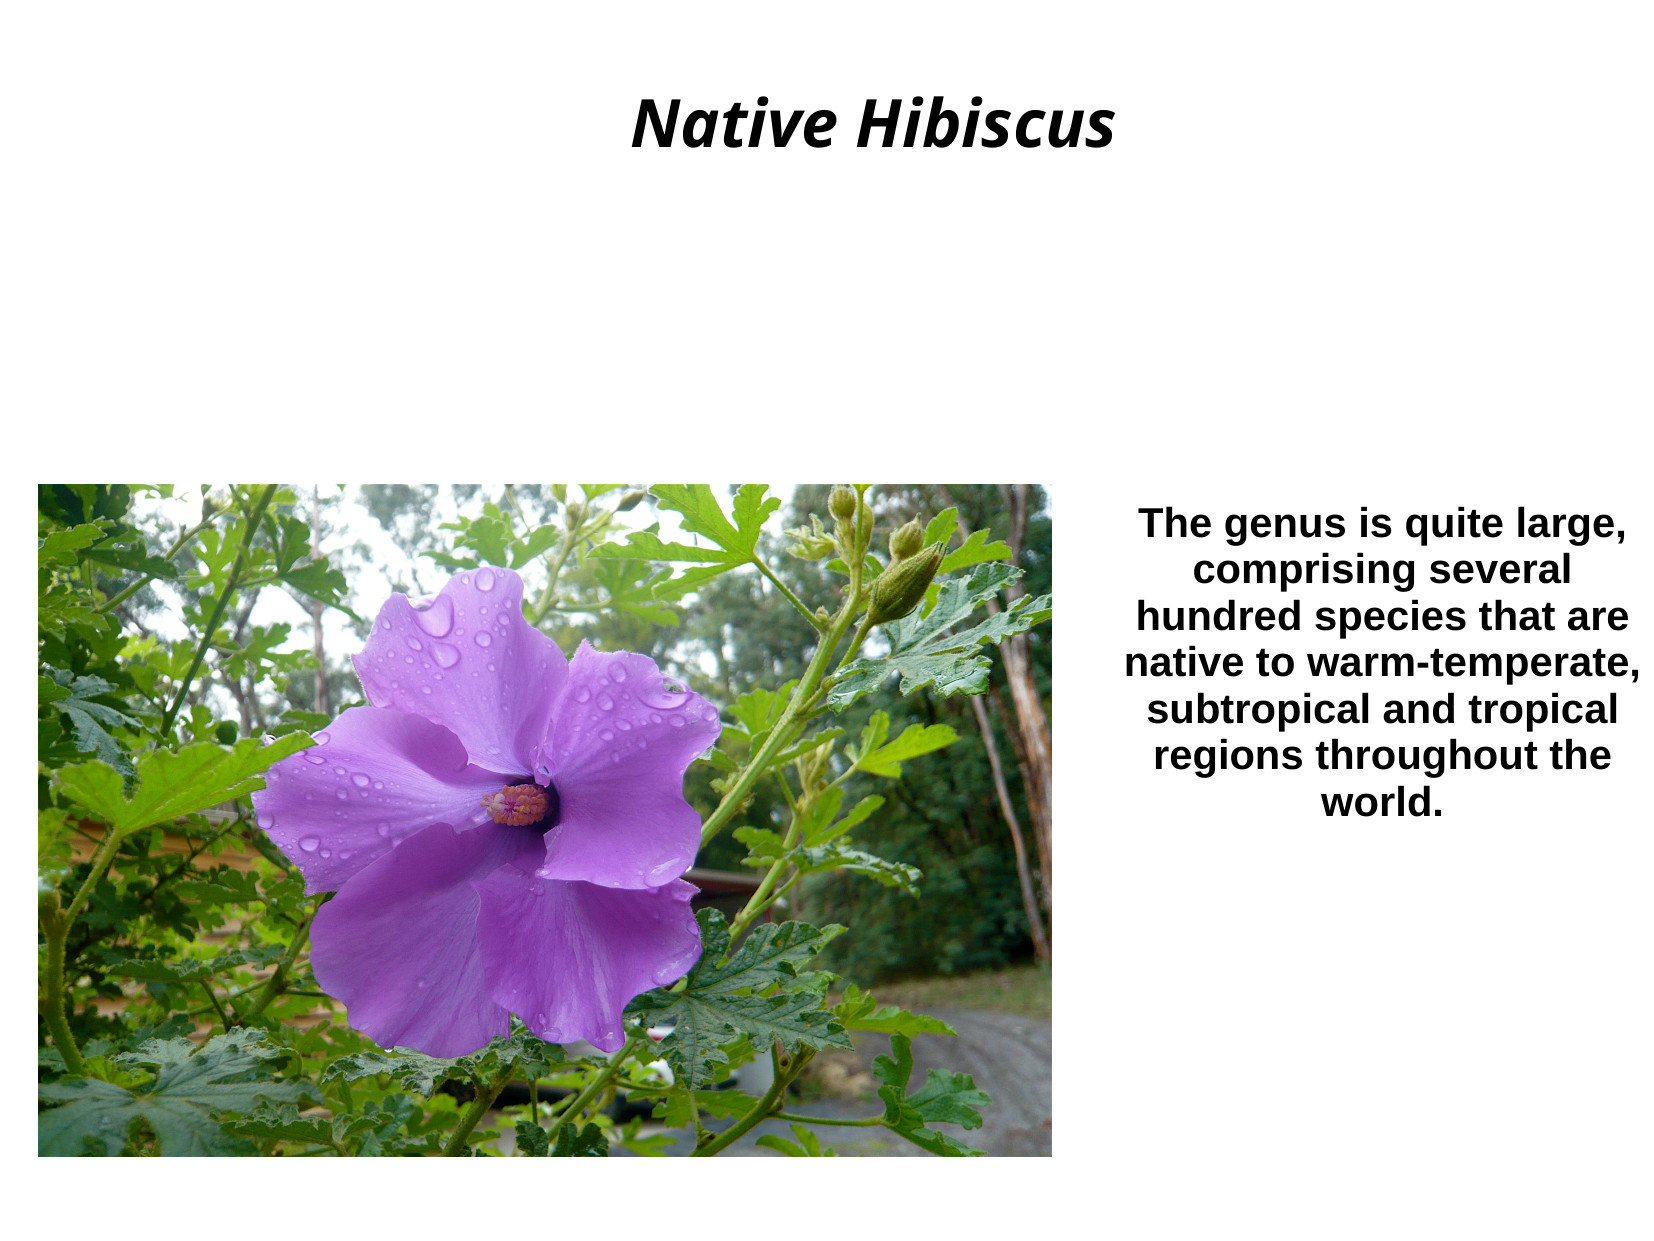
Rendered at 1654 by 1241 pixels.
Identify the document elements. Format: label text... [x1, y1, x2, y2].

picture [38, 484, 1052, 1158]
text_box Native Hibiscus [590, 68, 1158, 296]
text_box The genus is quite large, comprising several hundred species that are native to warm-temperate, subtropical and tropical regions throughout the world. [1105, 492, 1654, 840]
